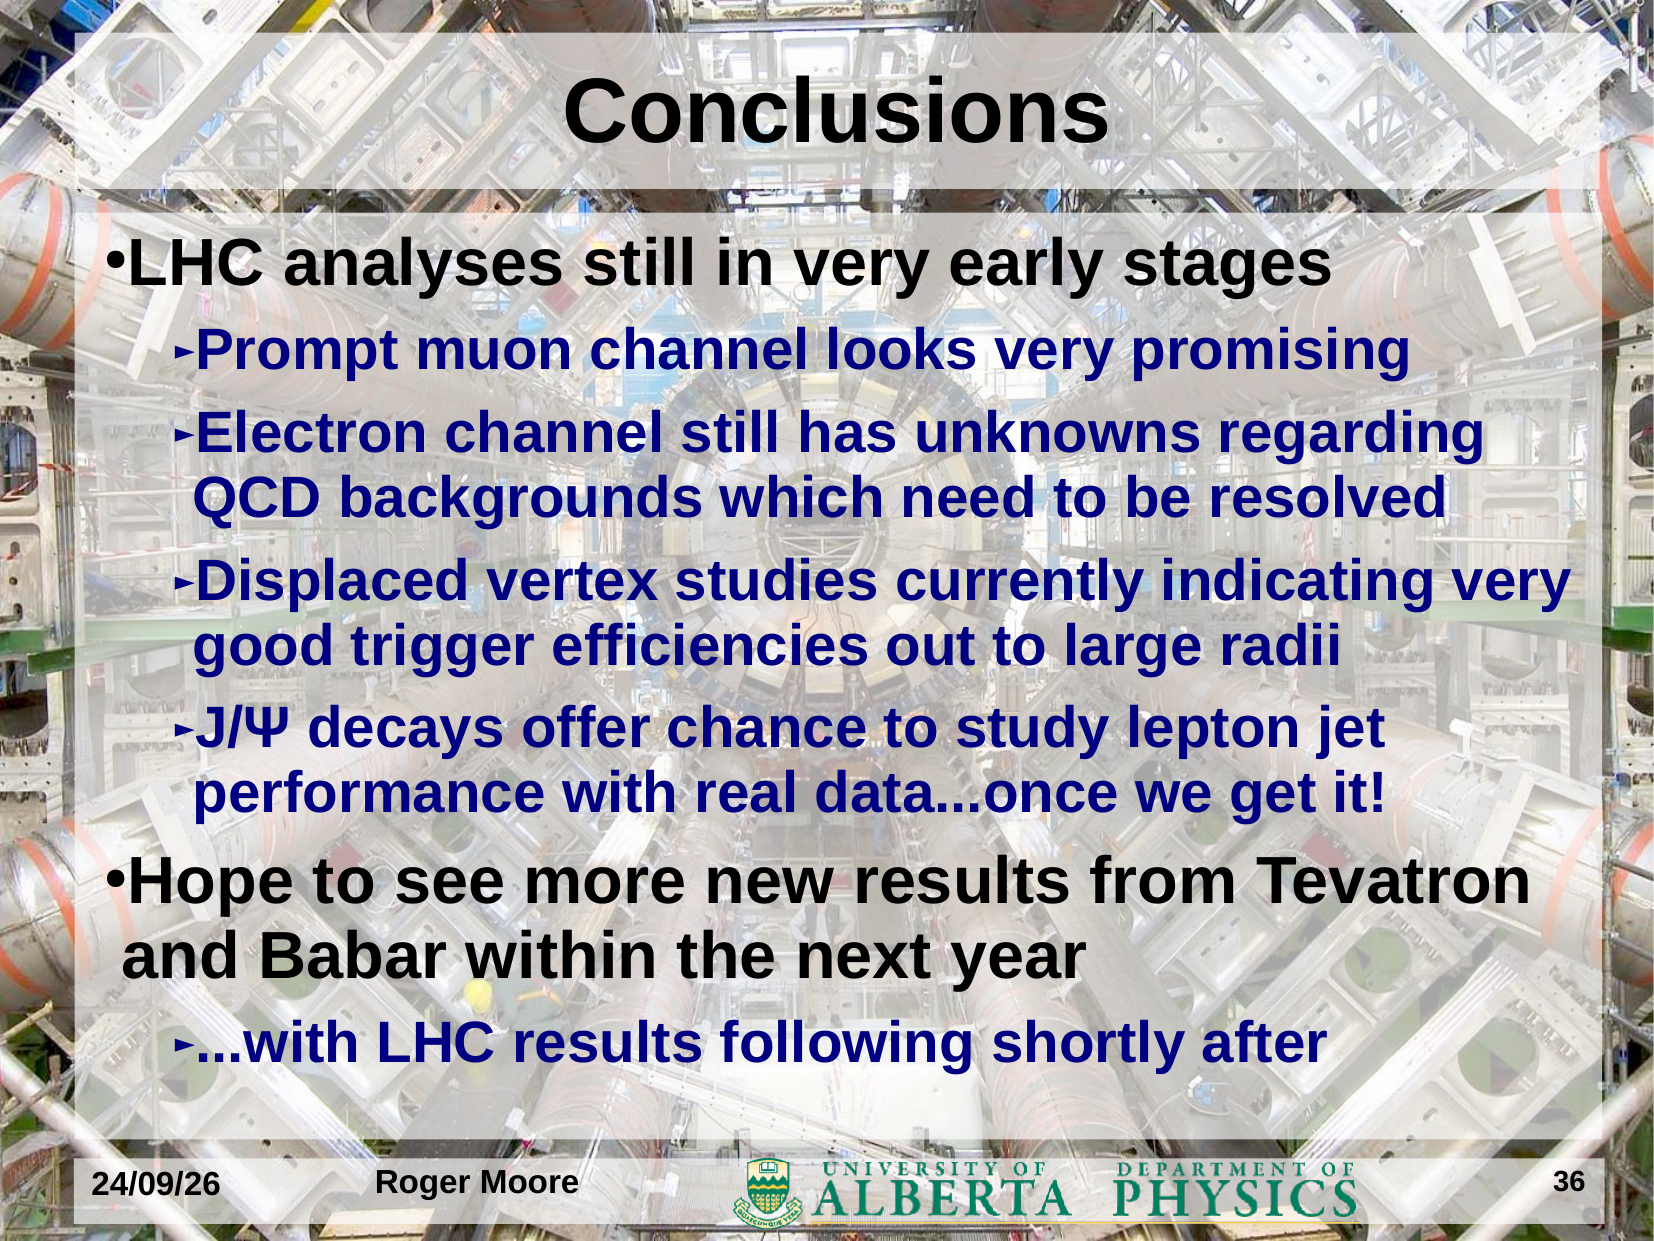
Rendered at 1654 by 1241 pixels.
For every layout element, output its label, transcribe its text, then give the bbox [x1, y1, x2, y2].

picture [0, 0, 1654, 1241]
title Conclusions [74, 32, 1600, 189]
list LHC analyses still in very early stages Prompt muon channel looks very promising Electron channel still has unknowns regarding QCD backgrounds which need to be resolved Displaced vertex studies currently indicating very good trigger efficiencies out to large radii J/Ψ decays offer chance to study lepton jet performance with real data...once we get it! Hope to see more new results from Tevatron and Babar within the next year ...with LHC results following shortly after [74, 212, 1603, 1140]
